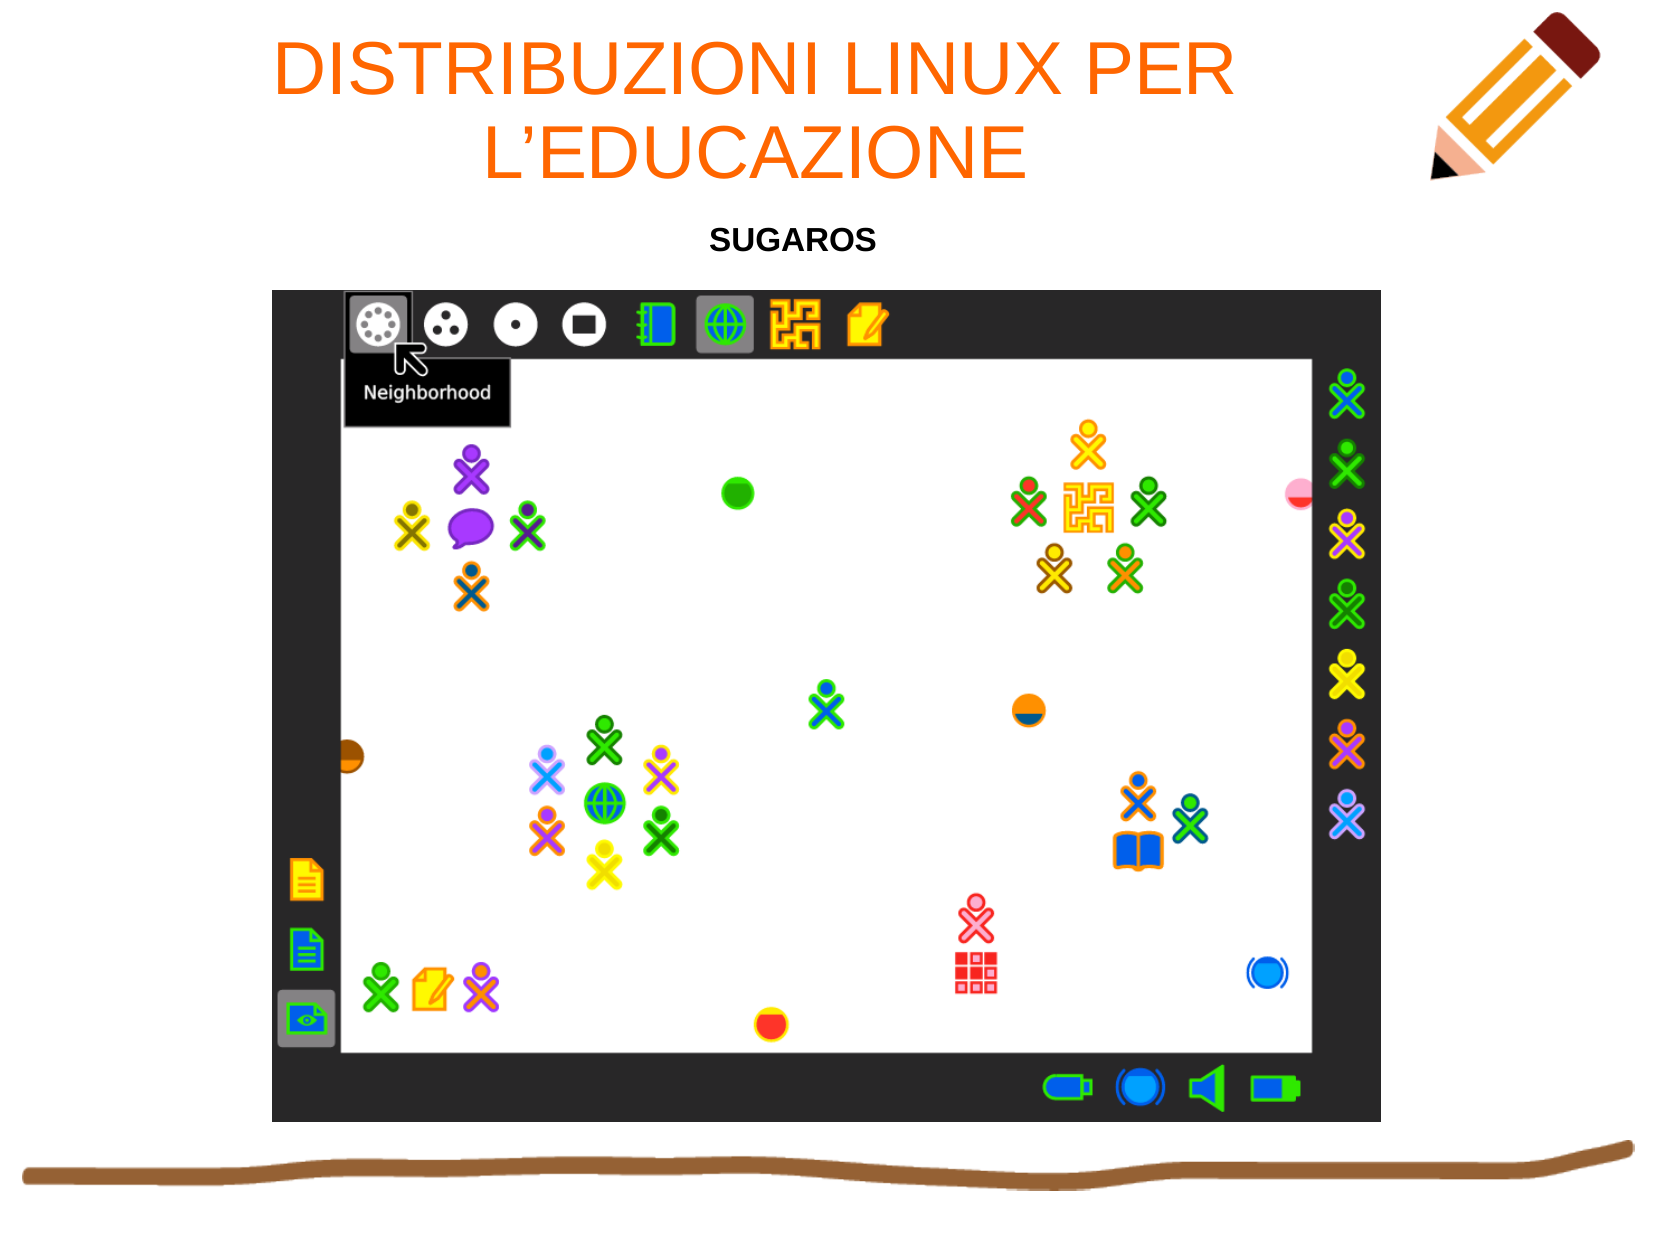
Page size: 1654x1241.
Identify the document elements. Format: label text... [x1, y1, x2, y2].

picture [22, 1140, 1635, 1191]
text_box SUGAROS [554, 214, 1033, 290]
title DISTRIBUZIONI LINUX PER L’EDUCAZIONE [82, 26, 1430, 195]
picture [272, 290, 1381, 1122]
picture [1430, 12, 1601, 181]
